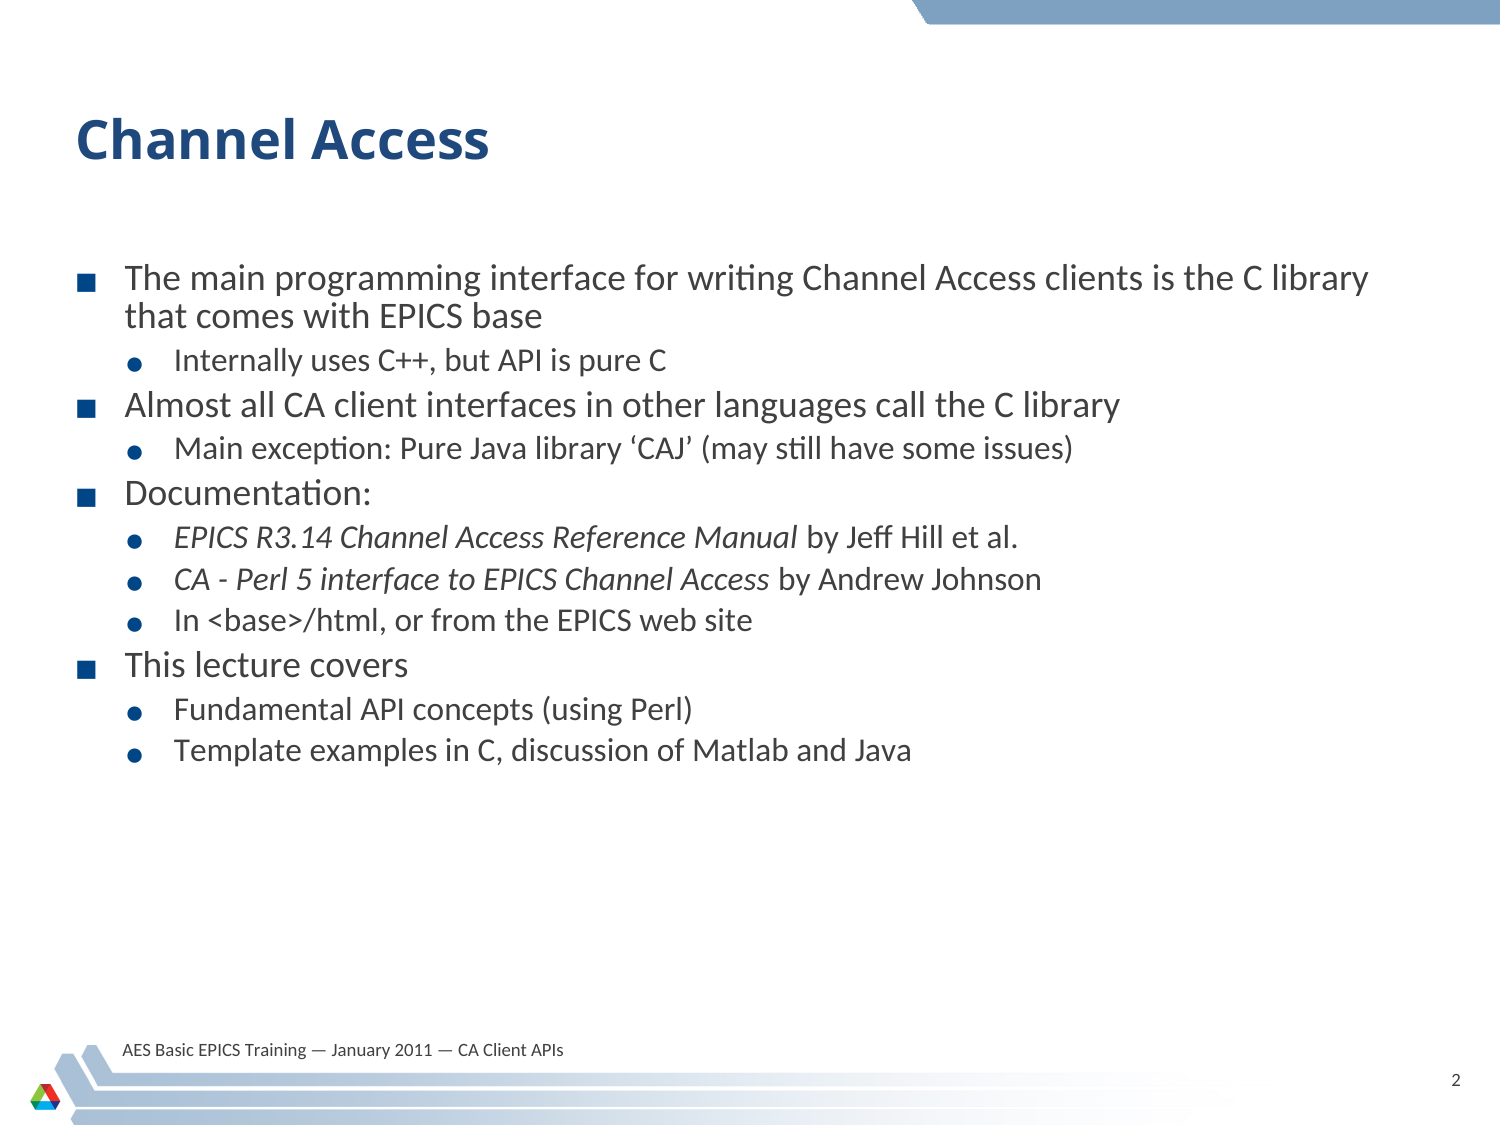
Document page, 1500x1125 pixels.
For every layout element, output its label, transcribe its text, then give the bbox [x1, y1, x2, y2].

picture [0, 1037, 1500, 1125]
title Channel Access [75, 45, 1426, 233]
list The main programming interface for writing Channel Access clients is the C library that comes with EPICS base Internally uses C++, but API is pure C Almost all CA client interfaces in other languages call the C library Main exception: Pure Java library ‘CAJ’ (may still have some issues) Documentation: EPICS R3.14 Channel Access Reference Manual by Jeff Hill et al. CA - Perl 5 interface to EPICS Channel Access by Andrew Johnson In <base>/html, or from the EPICS web site This lecture covers Fundamental API concepts (using Perl) Template examples in C, discussion of Matlab and Java [75, 262, 1426, 1006]
picture [0, 0, 1500, 26]
